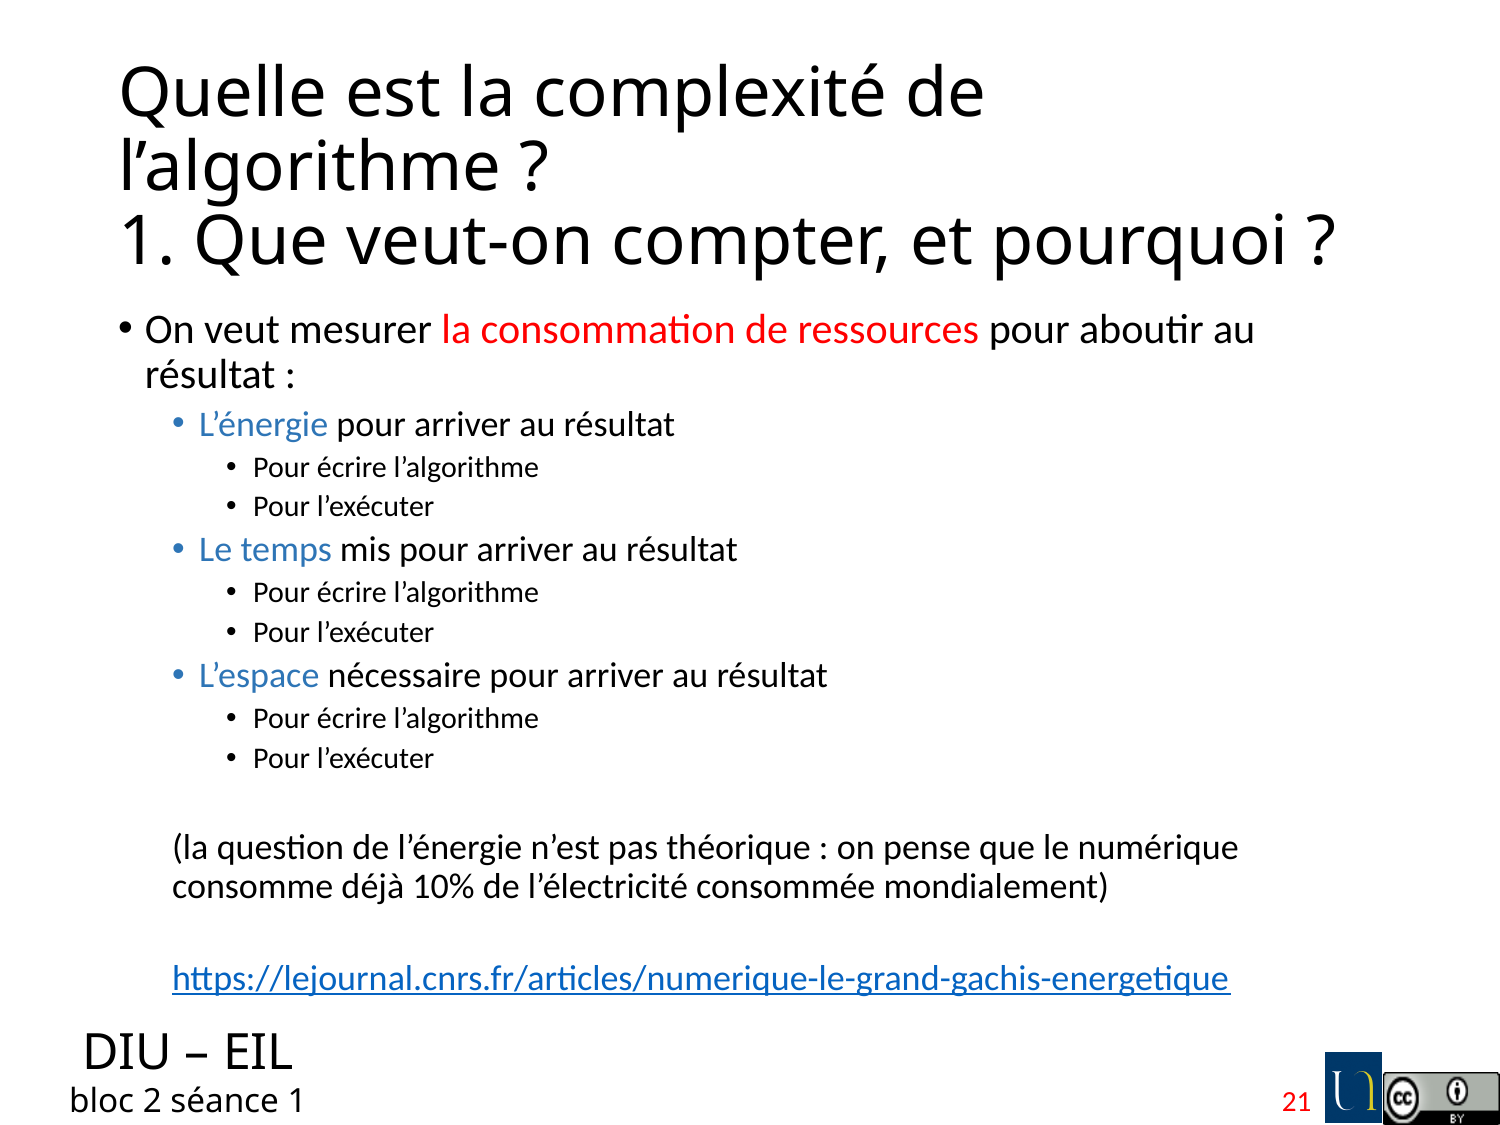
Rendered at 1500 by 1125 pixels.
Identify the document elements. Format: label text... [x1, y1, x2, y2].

title Quelle est la complexité de l’algorithme ? 1. Que veut-on compter, et pourquoi ? [103, 59, 1397, 278]
picture [1383, 1072, 1500, 1125]
list On veut mesurer la consommation de ressources pour aboutir au résultat : L’énergie pour arriver au résultat Pour écrire l’algorithme Pour l’exécuter Le temps mis pour arriver au résultat Pour écrire l’algorithme Pour l’exécuter L’espace nécessaire pour arriver au résultat Pour écrire l’algorithme Pour l’exécuter (la question de l’énergie n’est pas théorique : on pense que le numérique consomme déjà 10% de l’électricité consommée mondialement) https://lejournal.cnrs.fr/articles/numerique-le-grand-gachis-energetique [103, 299, 1397, 1014]
slide_number <numéro> [1240, 1070, 1327, 1125]
picture [1325, 1052, 1382, 1123]
